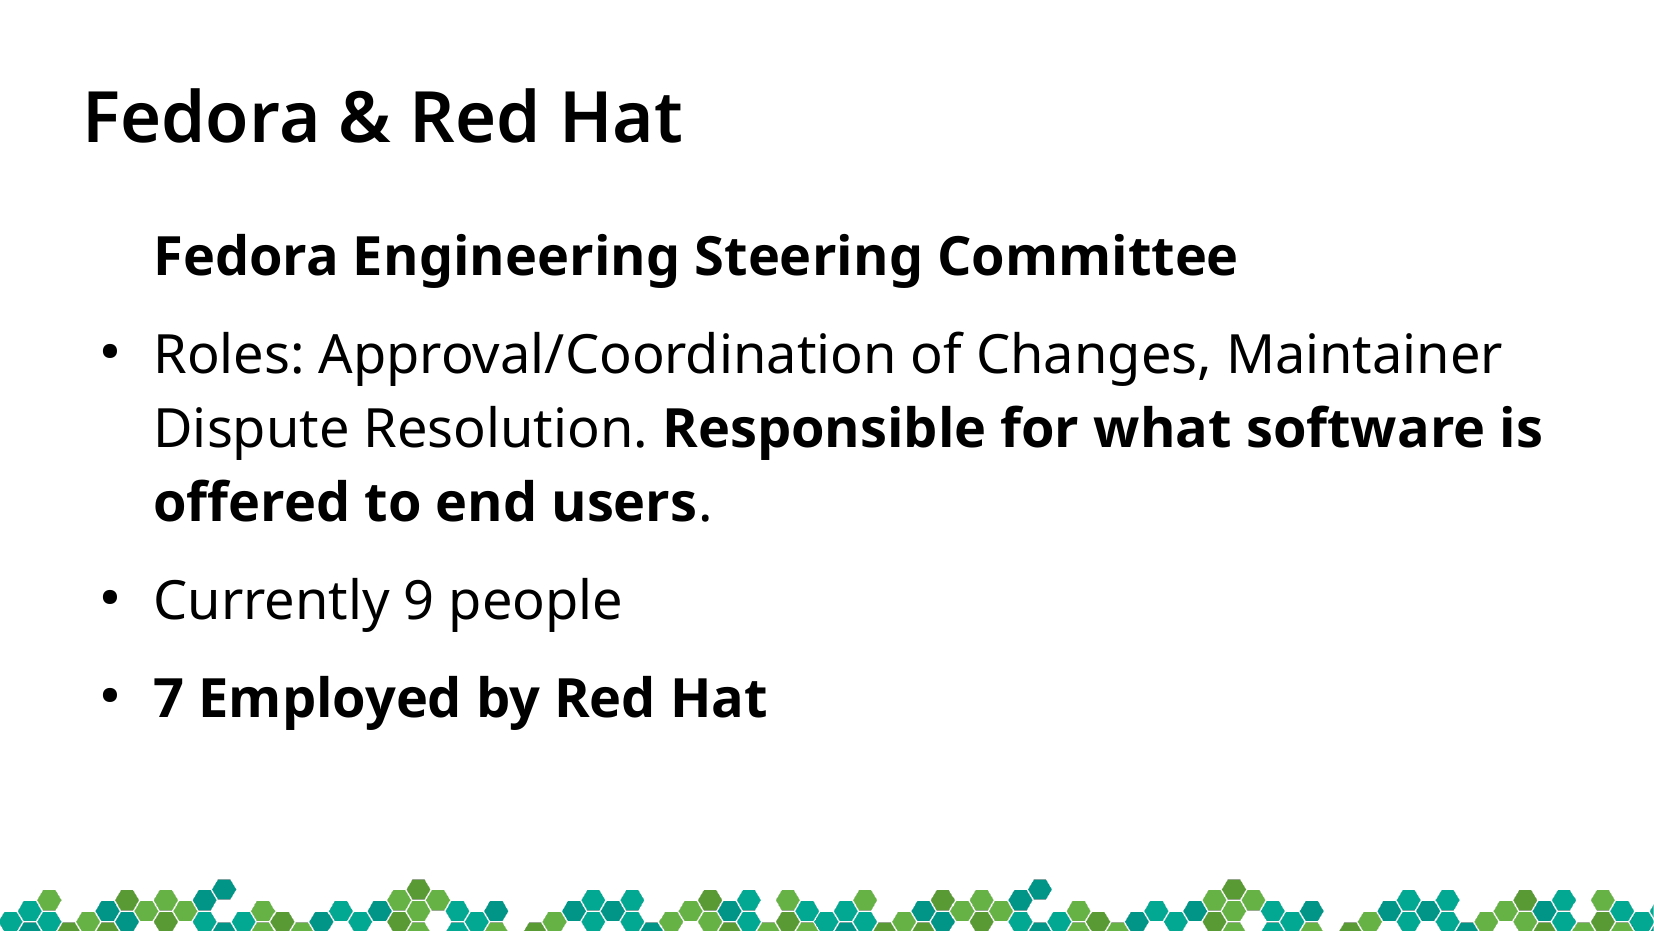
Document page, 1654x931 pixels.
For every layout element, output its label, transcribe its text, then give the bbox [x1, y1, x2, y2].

picture [0, 871, 1654, 931]
title Fedora & Red Hat [82, 37, 1571, 193]
list Fedora Engineering Steering Committee Roles: Approval/Coordination of Changes, Maintainer Dispute Resolution. Responsible for what software is offered to end users. Currently 9 people 7 Employed by Red Hat [82, 217, 1571, 830]
